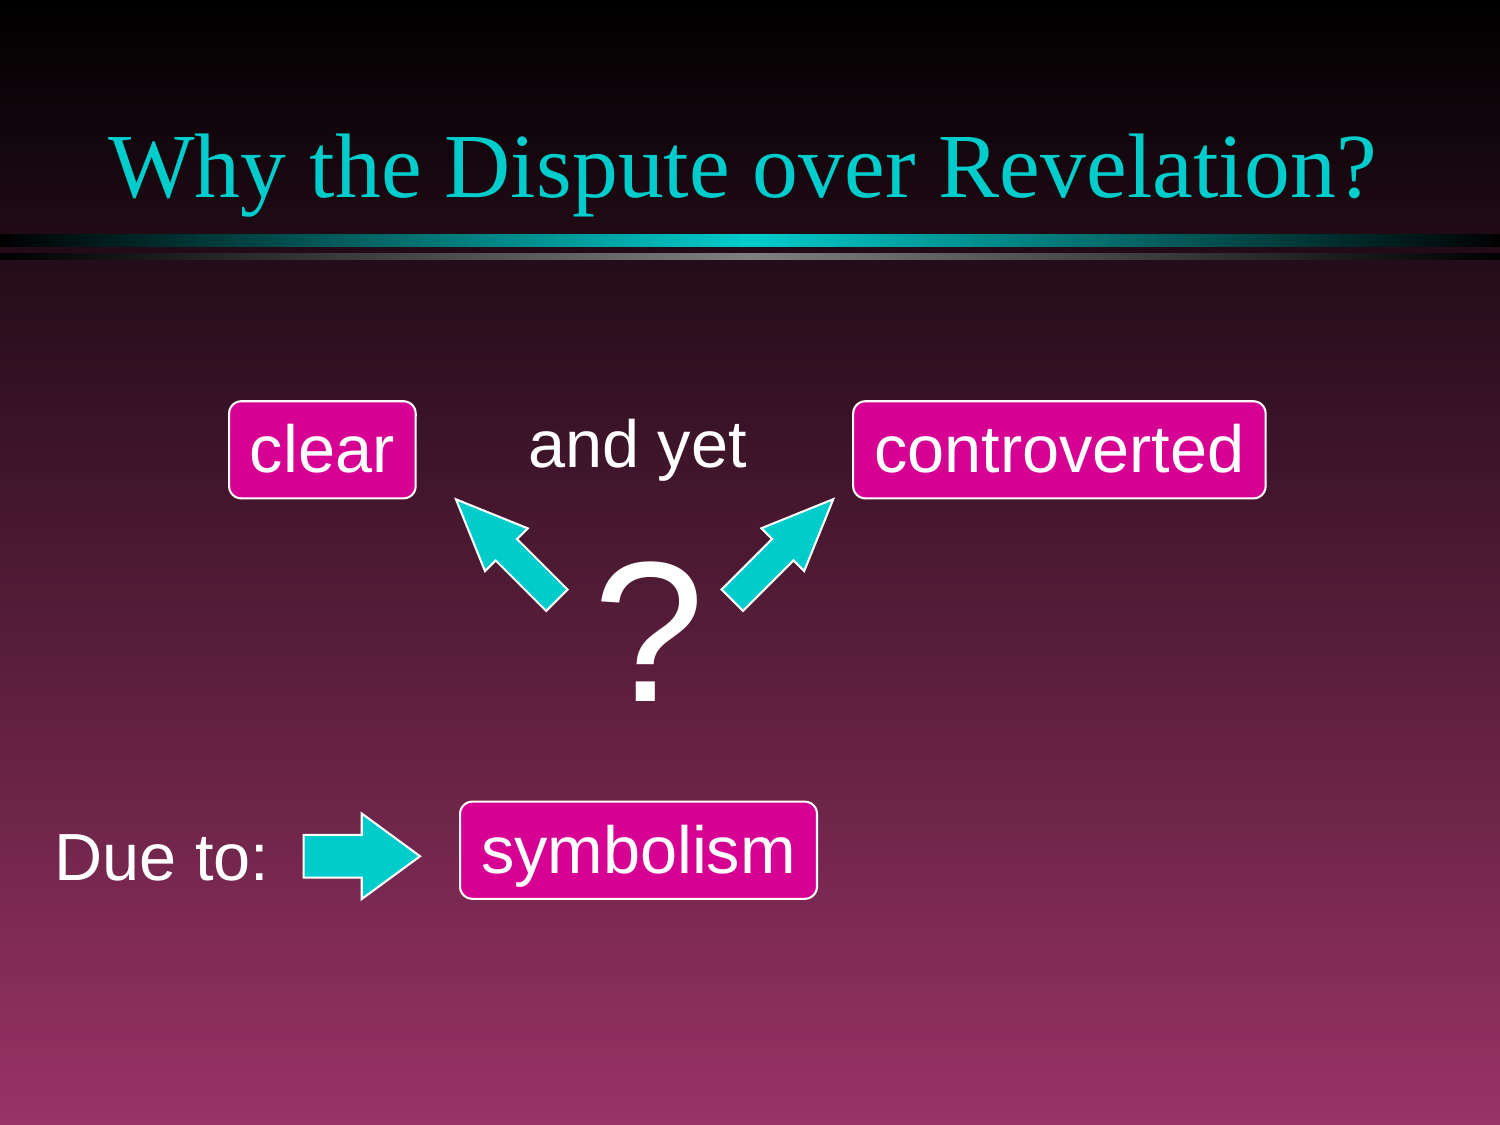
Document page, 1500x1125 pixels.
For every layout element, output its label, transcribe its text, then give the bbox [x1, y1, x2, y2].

text_box [303, 813, 421, 899]
title Why the Dispute over Revelation? [62, 37, 1426, 225]
text_box symbolism [460, 801, 818, 899]
text_box [721, 499, 834, 611]
text_box ? [578, 512, 843, 752]
text_box clear [229, 401, 416, 499]
text_box controverted [853, 401, 1266, 499]
text_box and yet [513, 399, 829, 490]
text_box [455, 499, 568, 611]
text_box Due to: [39, 812, 303, 903]
